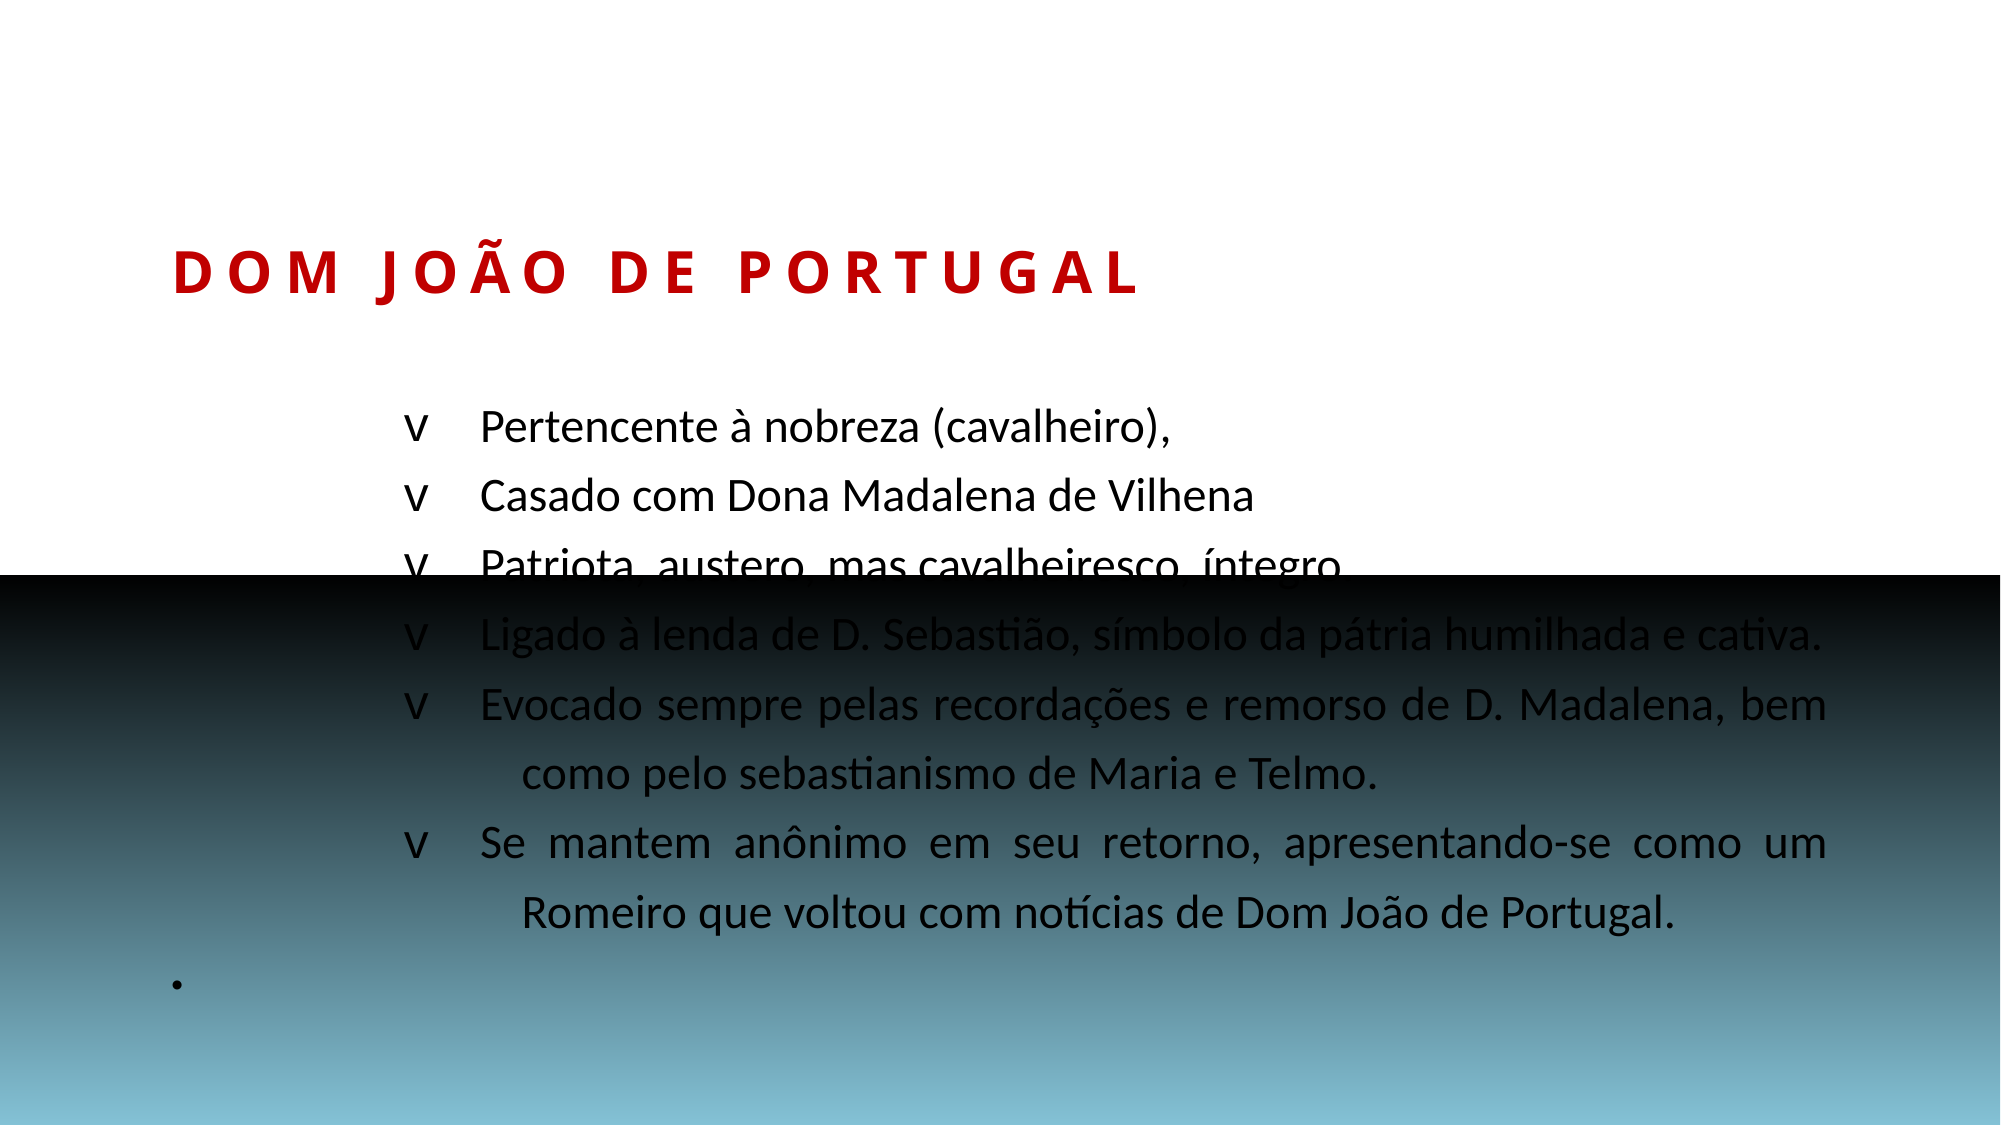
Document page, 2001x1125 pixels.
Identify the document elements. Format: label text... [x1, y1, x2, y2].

list Pertencente à nobreza (cavalheiro), Casado com Dona Madalena de Vilhena Patriota, austero, mas cavalheiresco, íntegro. Ligado à lenda de D. Sebastião, símbolo da pátria humilhada e cativa. Evocado sempre pelas recordações e remorso de D. Madalena, bem como pelo sebastianismo de Maria e Telmo. Se mantem anônimo em seu retorno, apresentando-se como um Romeiro que voltou com notícias de Dom João de Portugal. [156, 375, 1844, 1014]
title Dom joão de Portugal [156, 124, 1844, 313]
